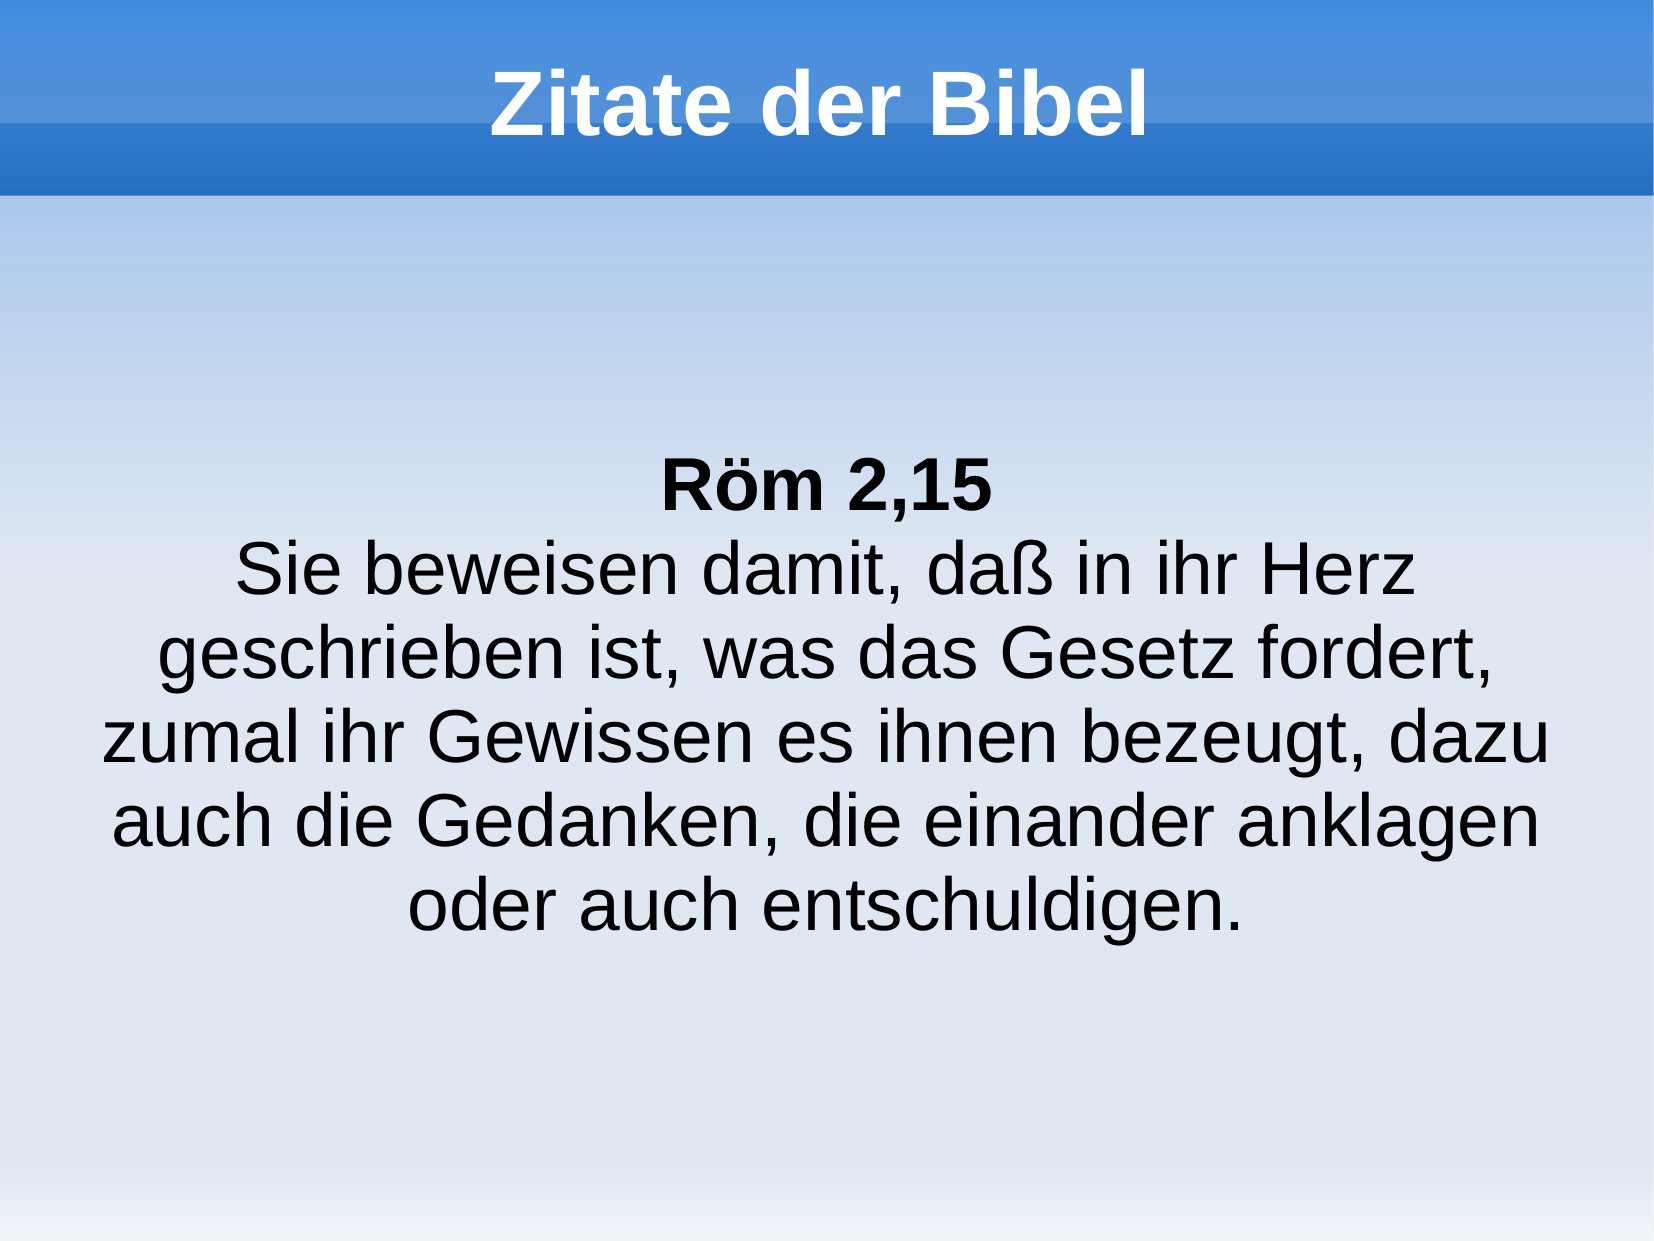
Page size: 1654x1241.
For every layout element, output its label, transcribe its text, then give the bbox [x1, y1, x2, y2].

subtitle Röm 2,15 Sie beweisen damit, daß in ihr Herz geschrieben ist, was das Gesetz fordert, zumal ihr Gewissen es ihnen bezeugt, dazu auch die Gedanken, die einander anklagen oder auch entschuldigen. [82, 292, 1571, 1096]
title Zitate der Bibel [76, 7, 1565, 200]
picture [0, 0, 1654, 1241]
